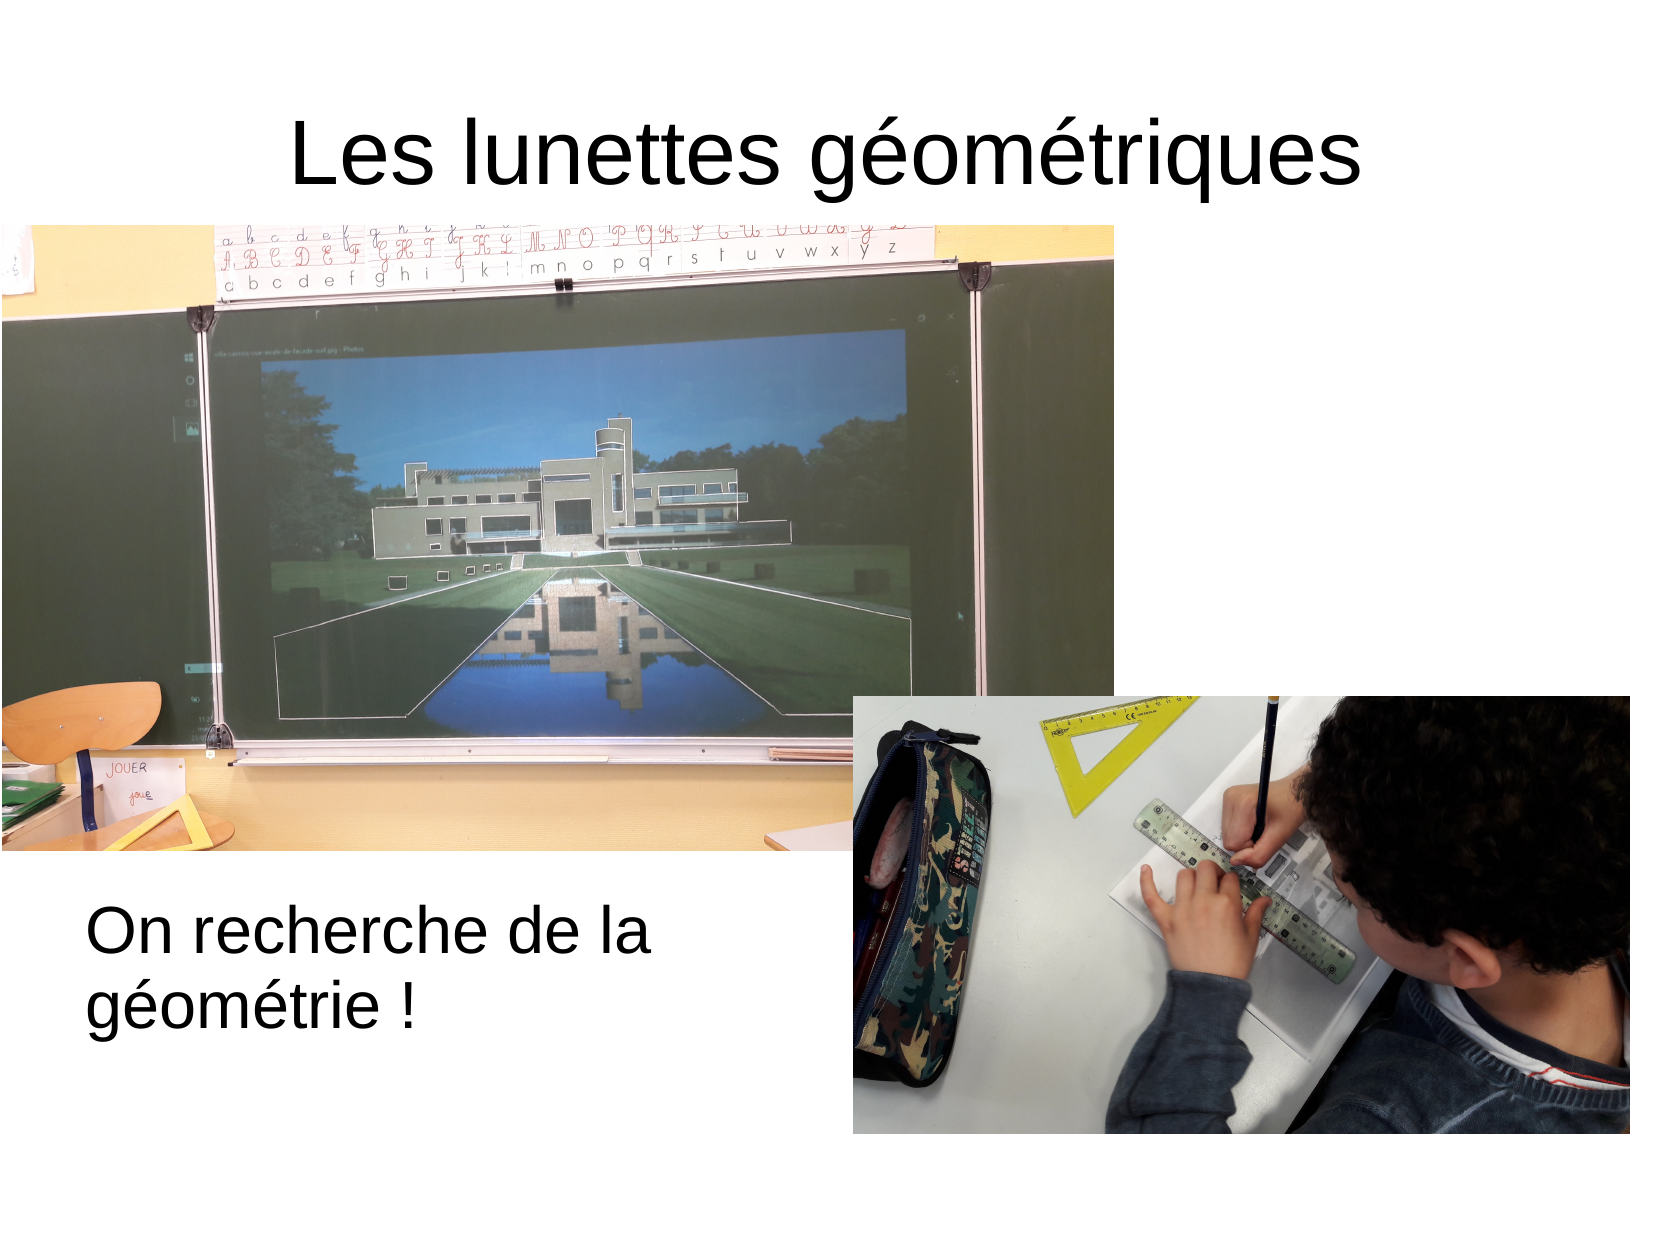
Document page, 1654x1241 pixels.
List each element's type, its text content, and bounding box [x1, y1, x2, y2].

picture [2, 225, 1630, 1134]
text_box On recherche de la géométrie ! [70, 885, 792, 1051]
title Les lunettes géométriques [82, 49, 1571, 257]
